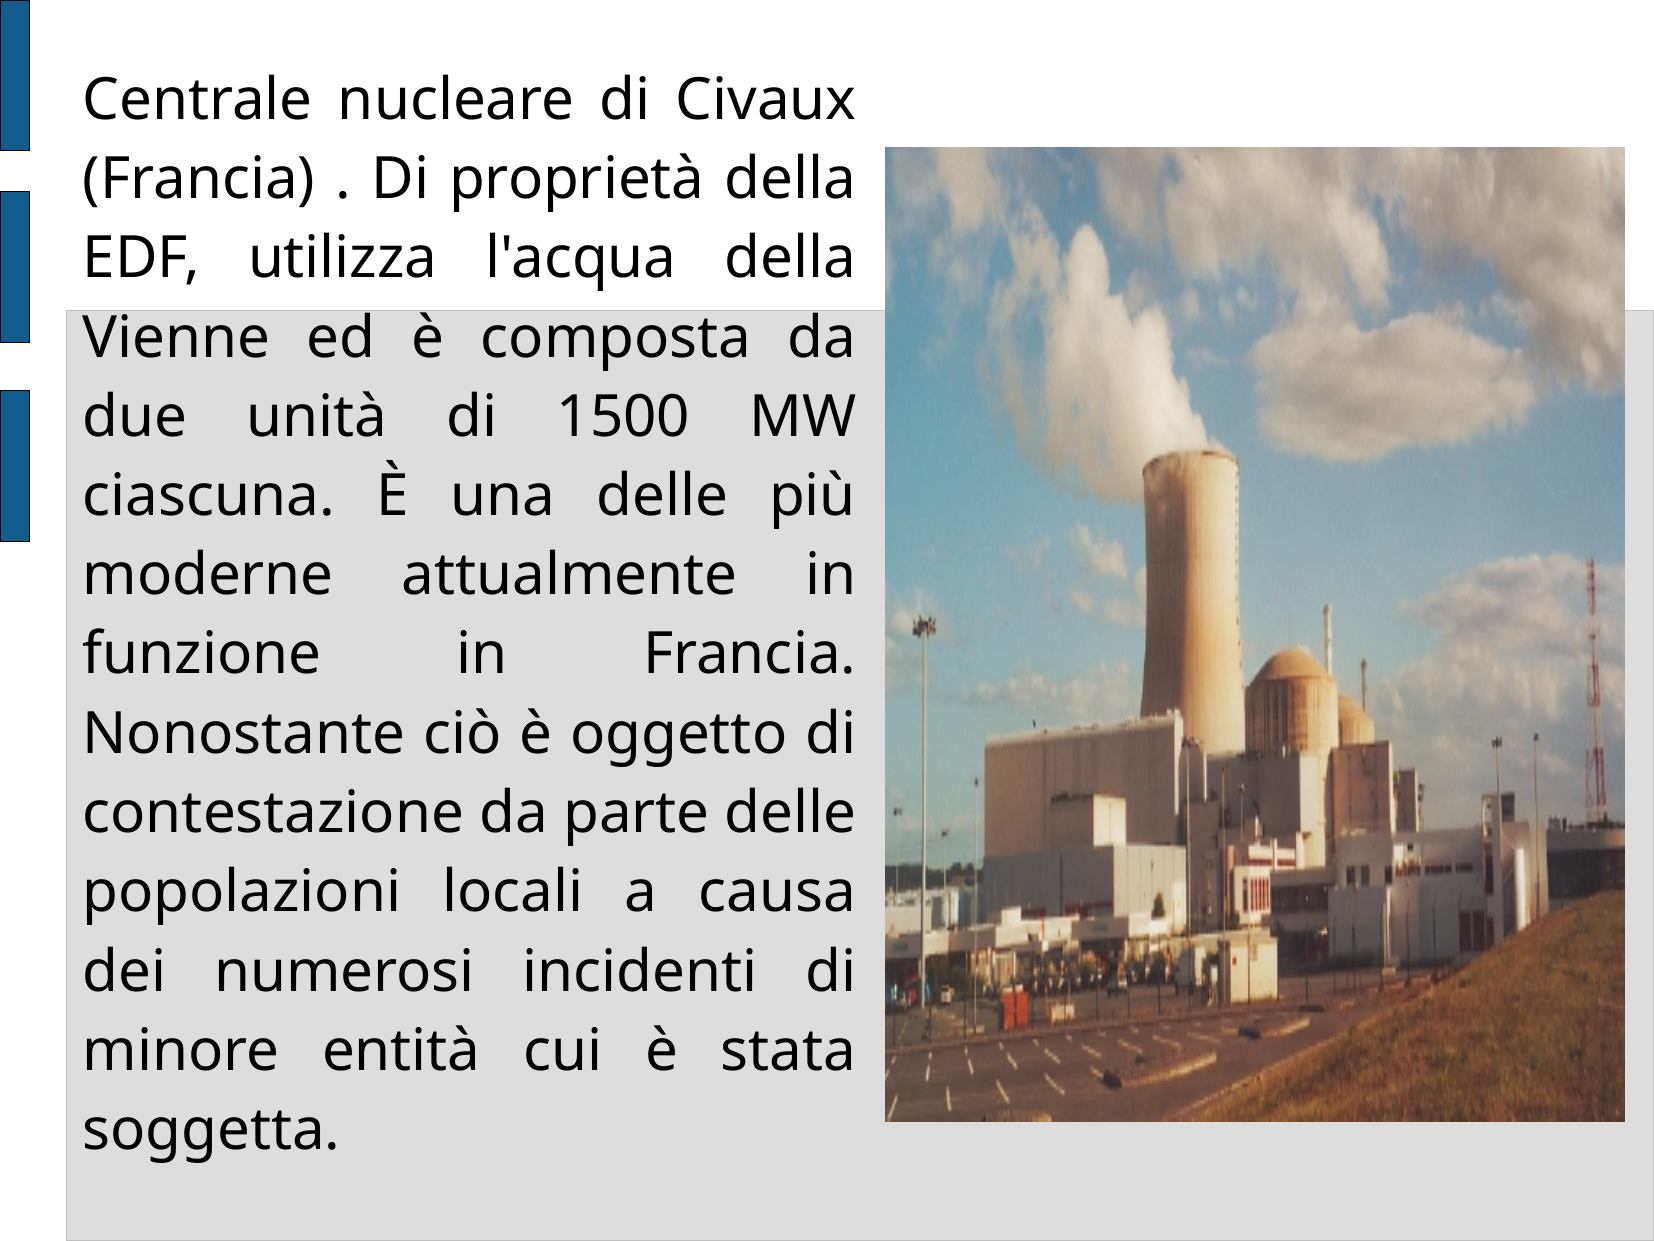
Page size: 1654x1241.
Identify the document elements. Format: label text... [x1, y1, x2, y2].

picture [885, 147, 1625, 1123]
subtitle Centrale nucleare di Civaux (Francia) . Di proprietà della EDF, utilizza l'acqua della Vienne ed è composta da due unità di 1500 MW ciascuna. È una delle più moderne attualmente in funzione in Francia. Nonostante ciò è oggetto di contestazione da parte delle popolazioni locali a causa dei numerosi incidenti di minore entità cui è stata soggetta. [82, 82, 857, 1142]
